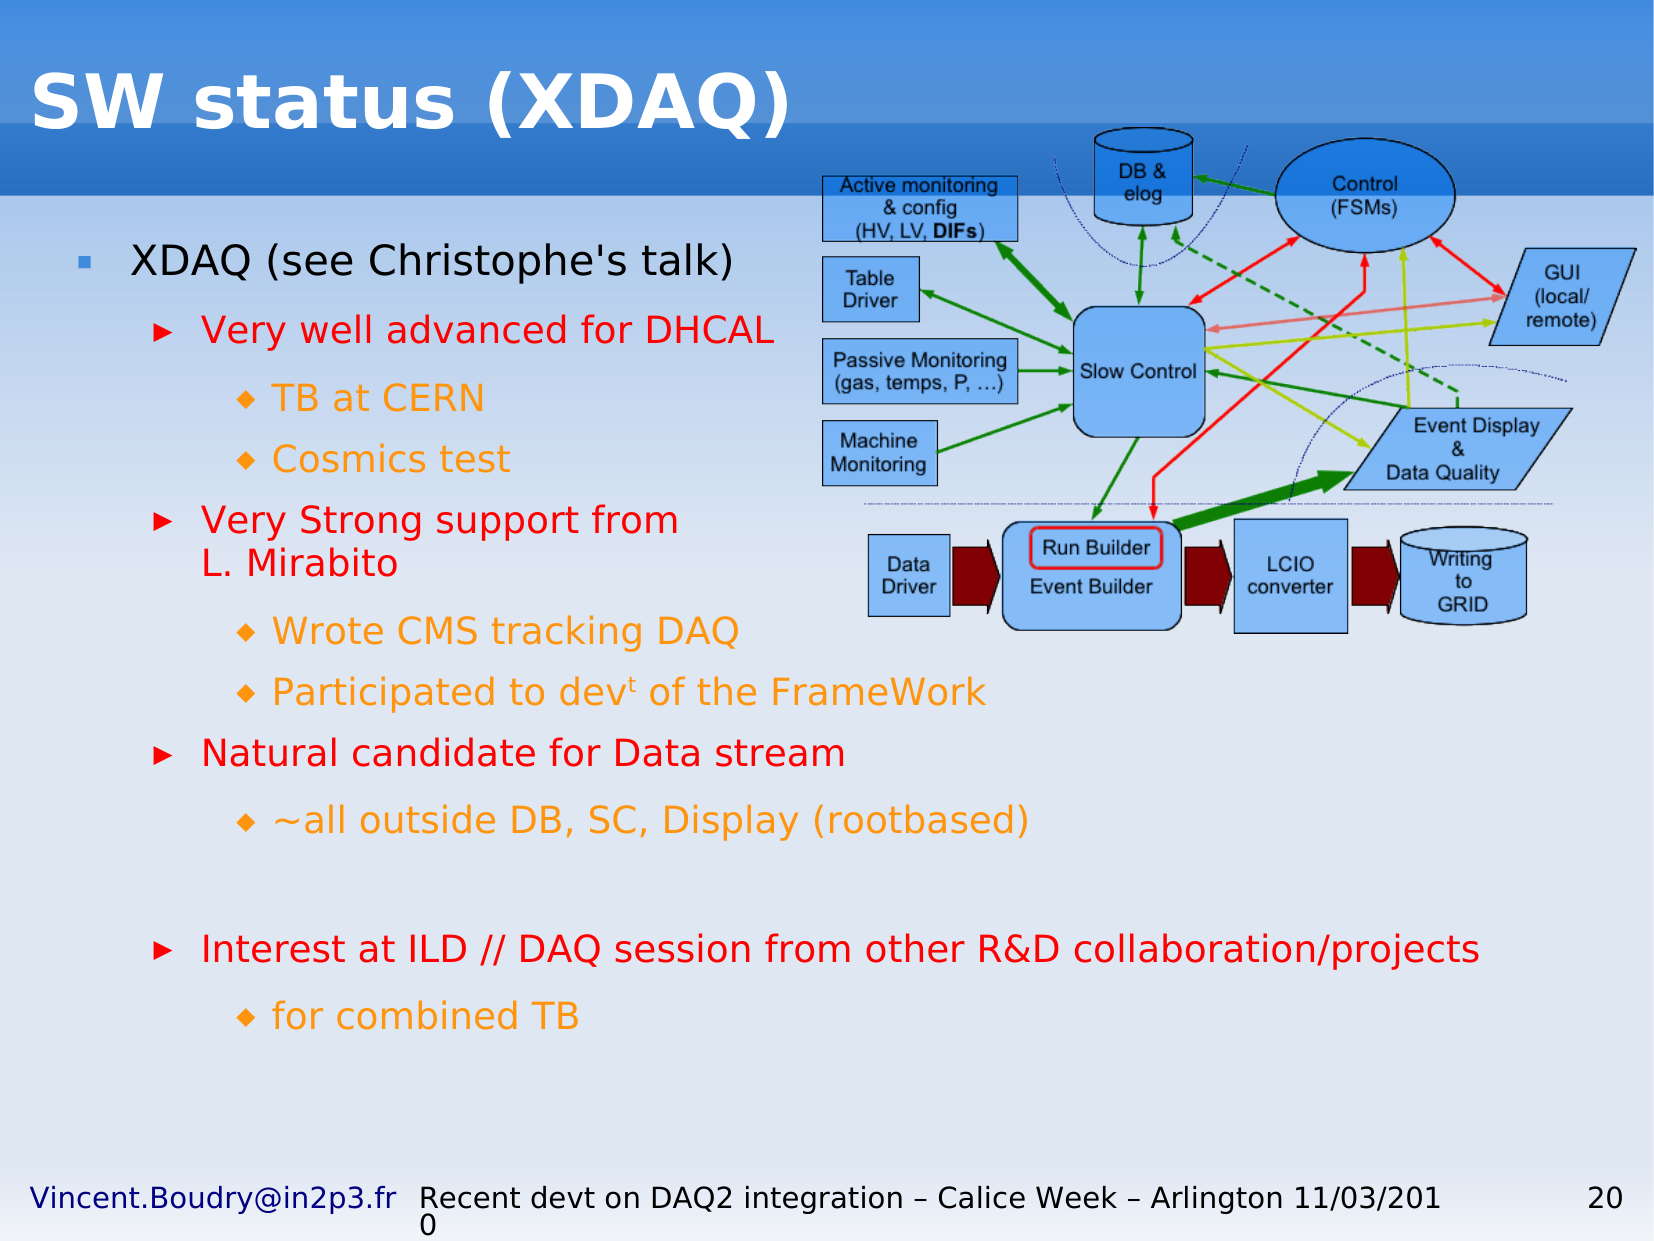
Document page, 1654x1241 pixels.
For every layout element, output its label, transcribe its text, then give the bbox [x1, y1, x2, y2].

title SW status (XDAQ) [29, 7, 1654, 200]
picture [0, 0, 1654, 1241]
list XDAQ (see Christophe's talk) Very well advanced for DHCAL TB at CERN Cosmics test Very Strong support from L. Mirabito Wrote CMS tracking DAQ Participated to devt of the FrameWork Natural candidate for Data stream ~all outside DB, SC, Display (rootbased) Interest at ILD // DAQ session from other R&D collaboration/projects for combined TB [59, 236, 1595, 1137]
